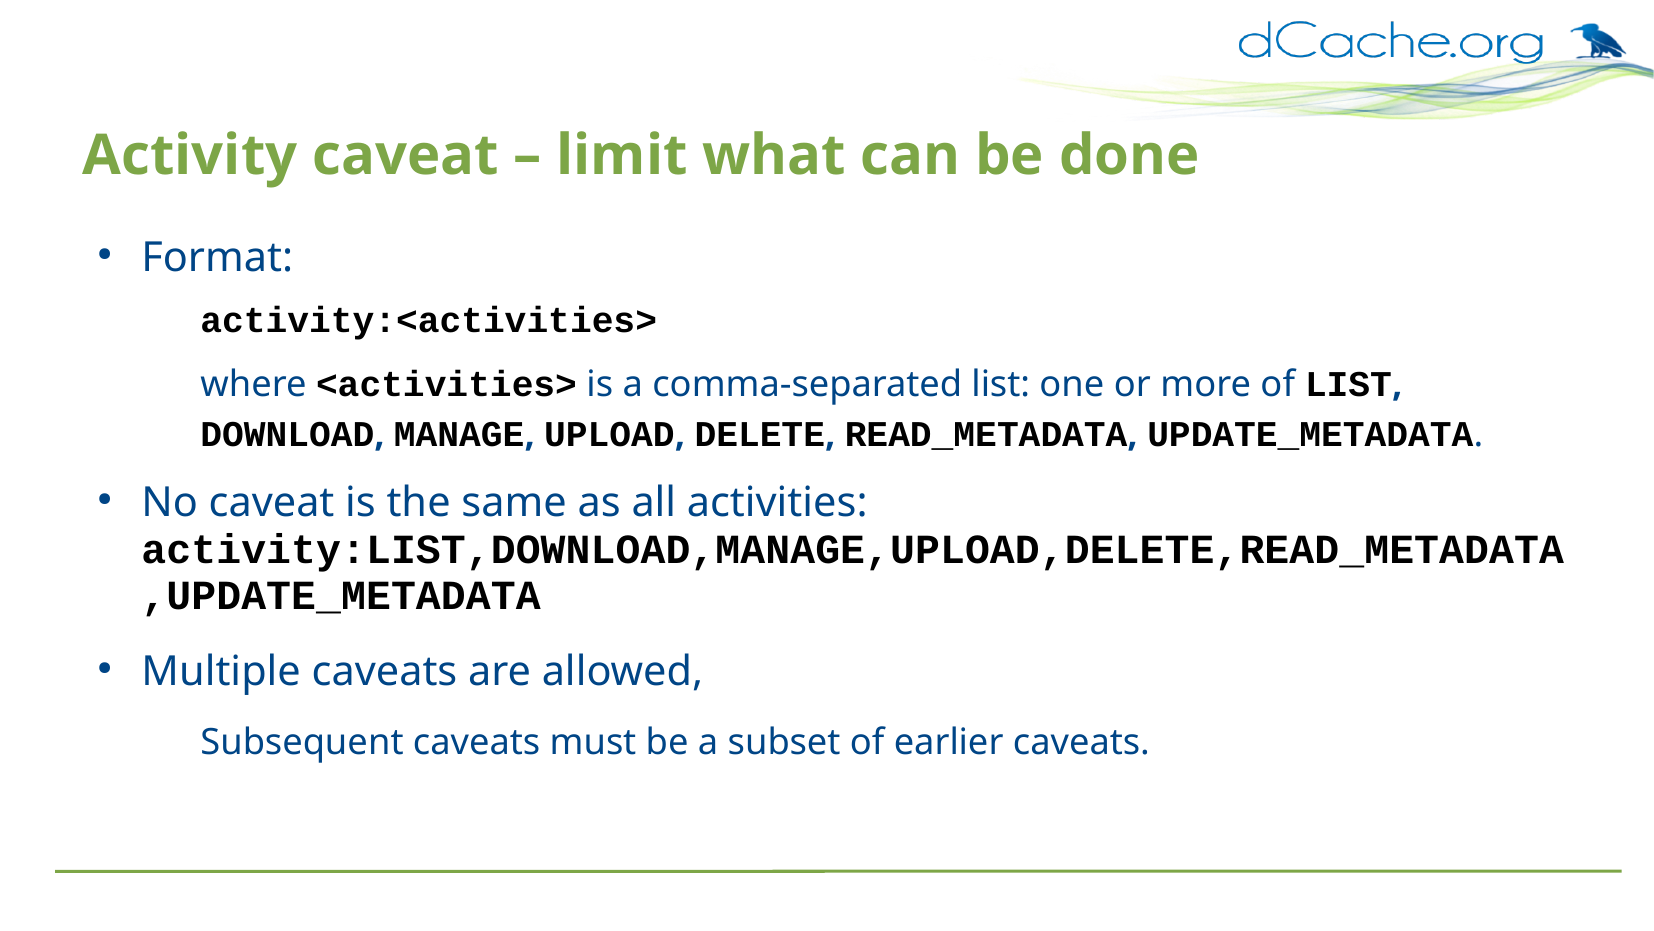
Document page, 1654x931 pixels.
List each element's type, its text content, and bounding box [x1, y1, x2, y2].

picture [956, 12, 1654, 127]
title Activity caveat – limit what can be done [82, 116, 1605, 189]
list Format: activity:<activities> where <activities> is a comma-separated list: one or more of LIST, DOWNLOAD, MANAGE, UPLOAD, DELETE, READ_METADATA, UPDATE_METADATA. No caveat is the same as all activities: activity:LIST,DOWNLOAD,MANAGE,UPLOAD,DELETE,READ_METADATA,UPDATE_METADATA Multiple caveats are allowed, Subsequent caveats must be a subset of earlier caveats. [82, 227, 1571, 767]
